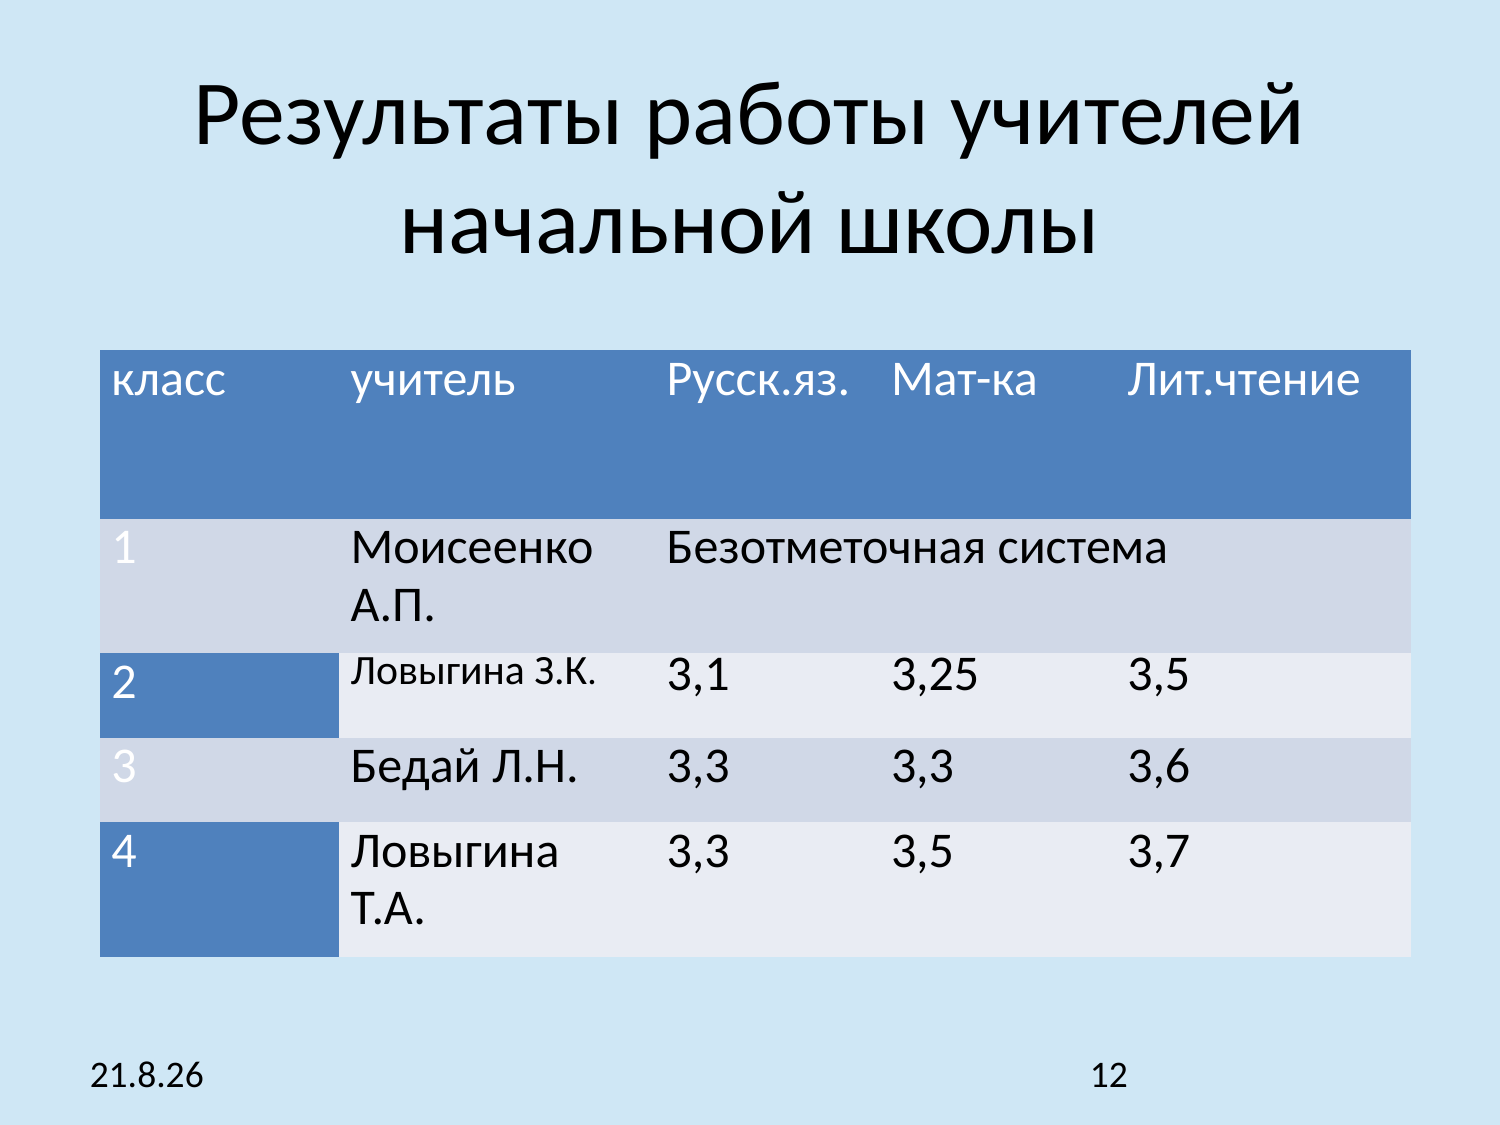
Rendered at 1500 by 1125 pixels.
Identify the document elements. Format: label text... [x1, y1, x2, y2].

table_cell 3,3 [880, 738, 1116, 822]
title Результаты работы учителей начальной школы [75, 45, 1425, 233]
table_cell Ловыгина З.К. [339, 653, 655, 738]
table_cell 3,6 [1116, 738, 1411, 822]
table_cell 2 [100, 653, 339, 738]
table_header Мат-ка [880, 350, 1116, 519]
table_header Лит.чтение [1116, 350, 1411, 519]
table_cell 3,25 [880, 653, 1116, 738]
table_cell Безотметочная система [655, 519, 1411, 653]
table_header Русск.яз. [655, 350, 880, 519]
table_header учитель [339, 350, 655, 519]
table_cell 3,3 [655, 822, 880, 957]
table_cell 4 [100, 822, 339, 957]
slide_number <номер> [1074, 1042, 1425, 1103]
table_cell 3,5 [1116, 653, 1411, 738]
table_cell Моисеенко А.П. [339, 519, 655, 653]
table_cell 3,1 [655, 653, 880, 738]
table_cell 1 [100, 519, 339, 653]
table_cell Бедай Л.Н. [339, 738, 655, 822]
table_cell Ловыгина Т.А. [339, 822, 655, 957]
table_cell 3,5 [880, 822, 1116, 957]
table_header класс [100, 350, 339, 519]
table_cell 3 [100, 738, 339, 822]
table_cell 3,7 [1116, 822, 1411, 957]
table_cell 3,3 [655, 738, 880, 822]
slide_number 29.4.19 [75, 1042, 425, 1103]
